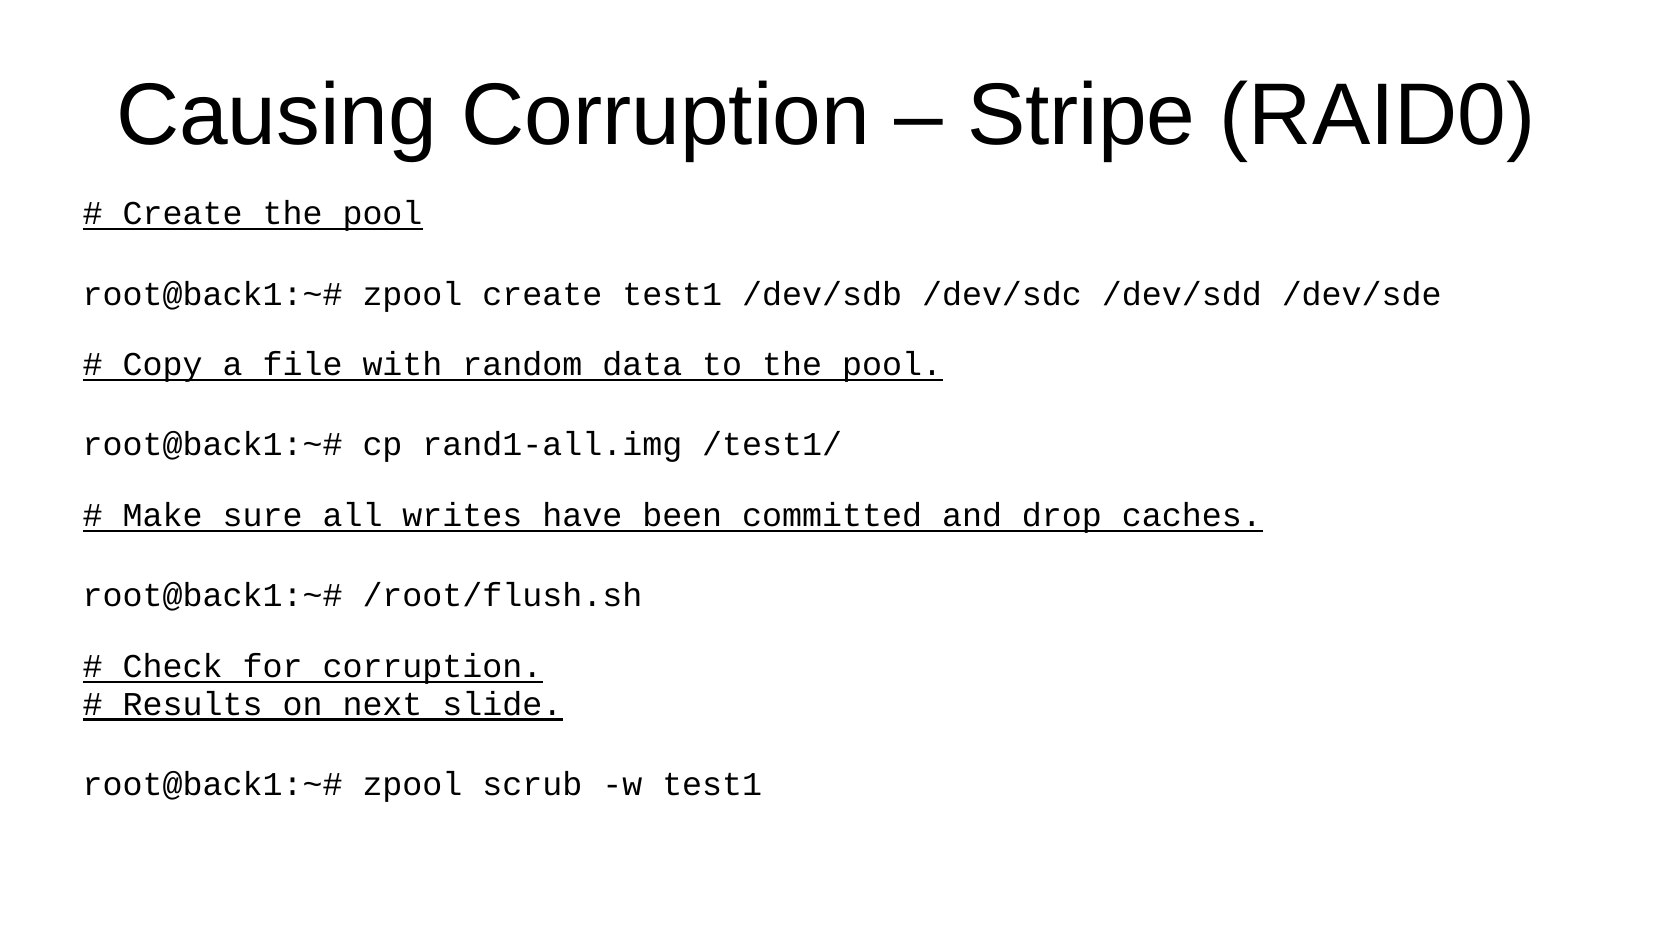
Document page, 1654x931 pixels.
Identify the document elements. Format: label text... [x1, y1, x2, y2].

title Causing Corruption – Stripe (RAID0) [82, 37, 1571, 193]
subtitle # Create the pool root@back1:~# zpool create test1 /dev/sdb /dev/sdc /dev/sdd /dev/sde # Copy a file with random data to the pool. root@back1:~# cp rand1-all.img /test1/ # Make sure all writes have been committed and drop caches. root@back1:~# /root/flush.sh # Check for corruption. # Results on next slide. root@back1:~# zpool scrub -w test1 [82, 196, 1571, 849]
